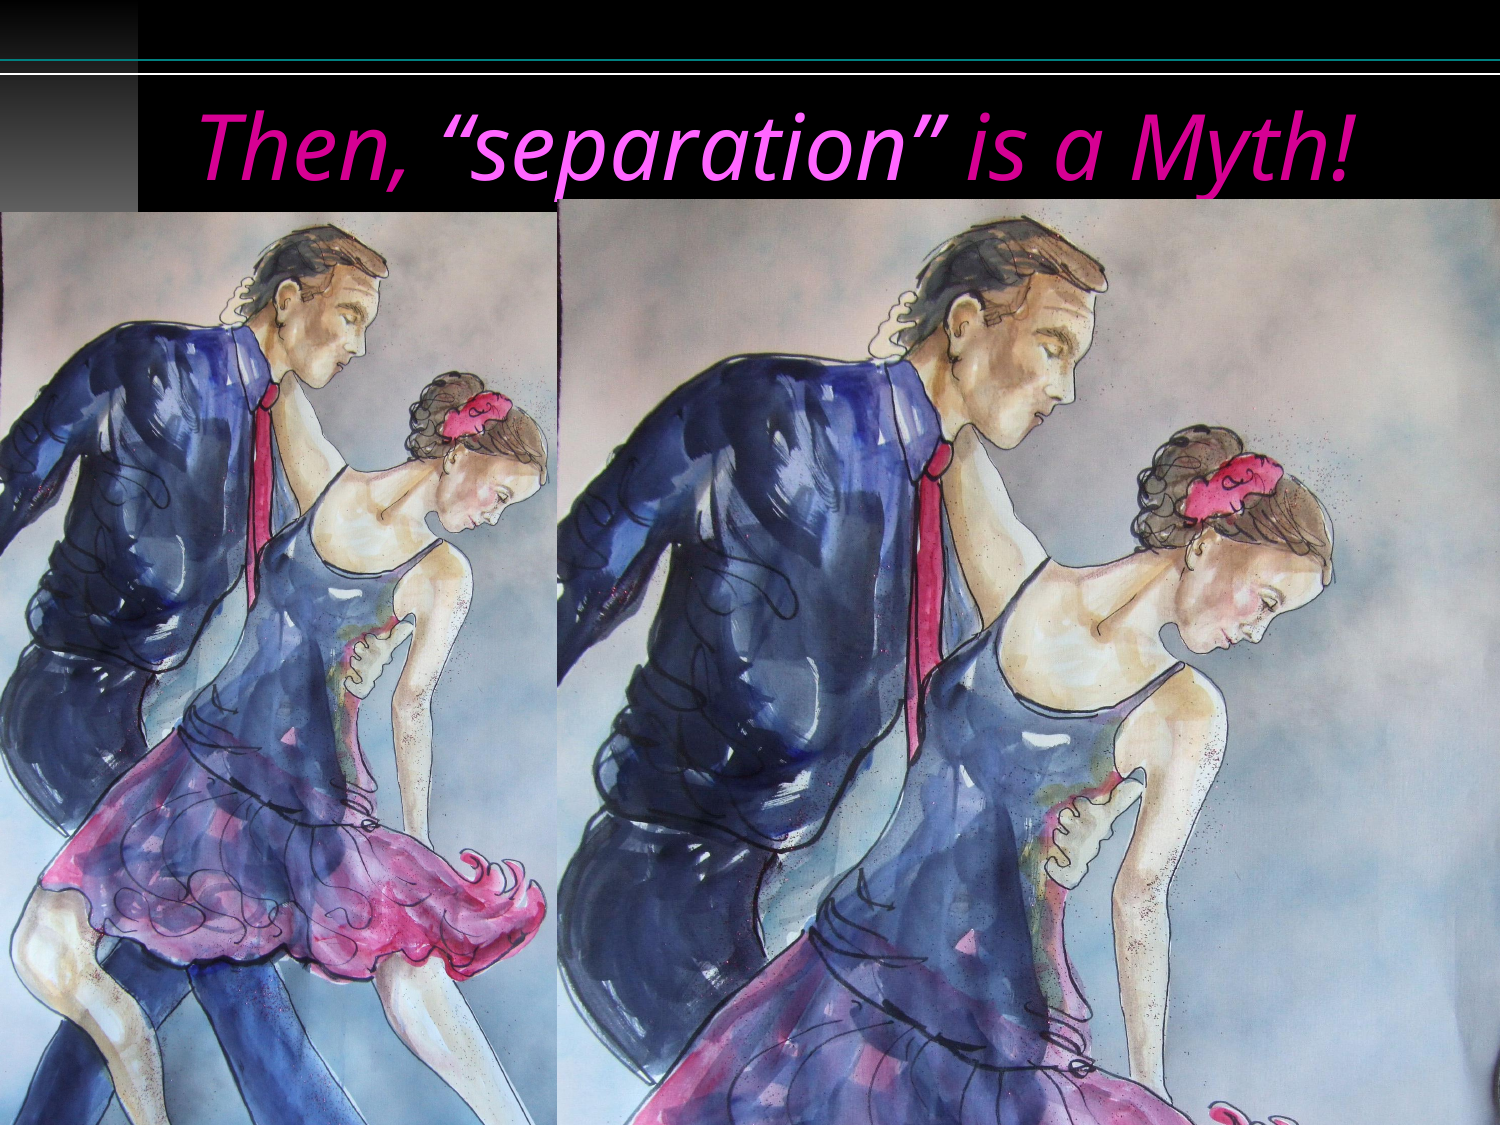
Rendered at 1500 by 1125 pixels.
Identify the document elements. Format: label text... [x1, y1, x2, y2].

picture [0, 199, 1500, 1125]
title Then, “separation” is a Myth! [49, 37, 1500, 212]
